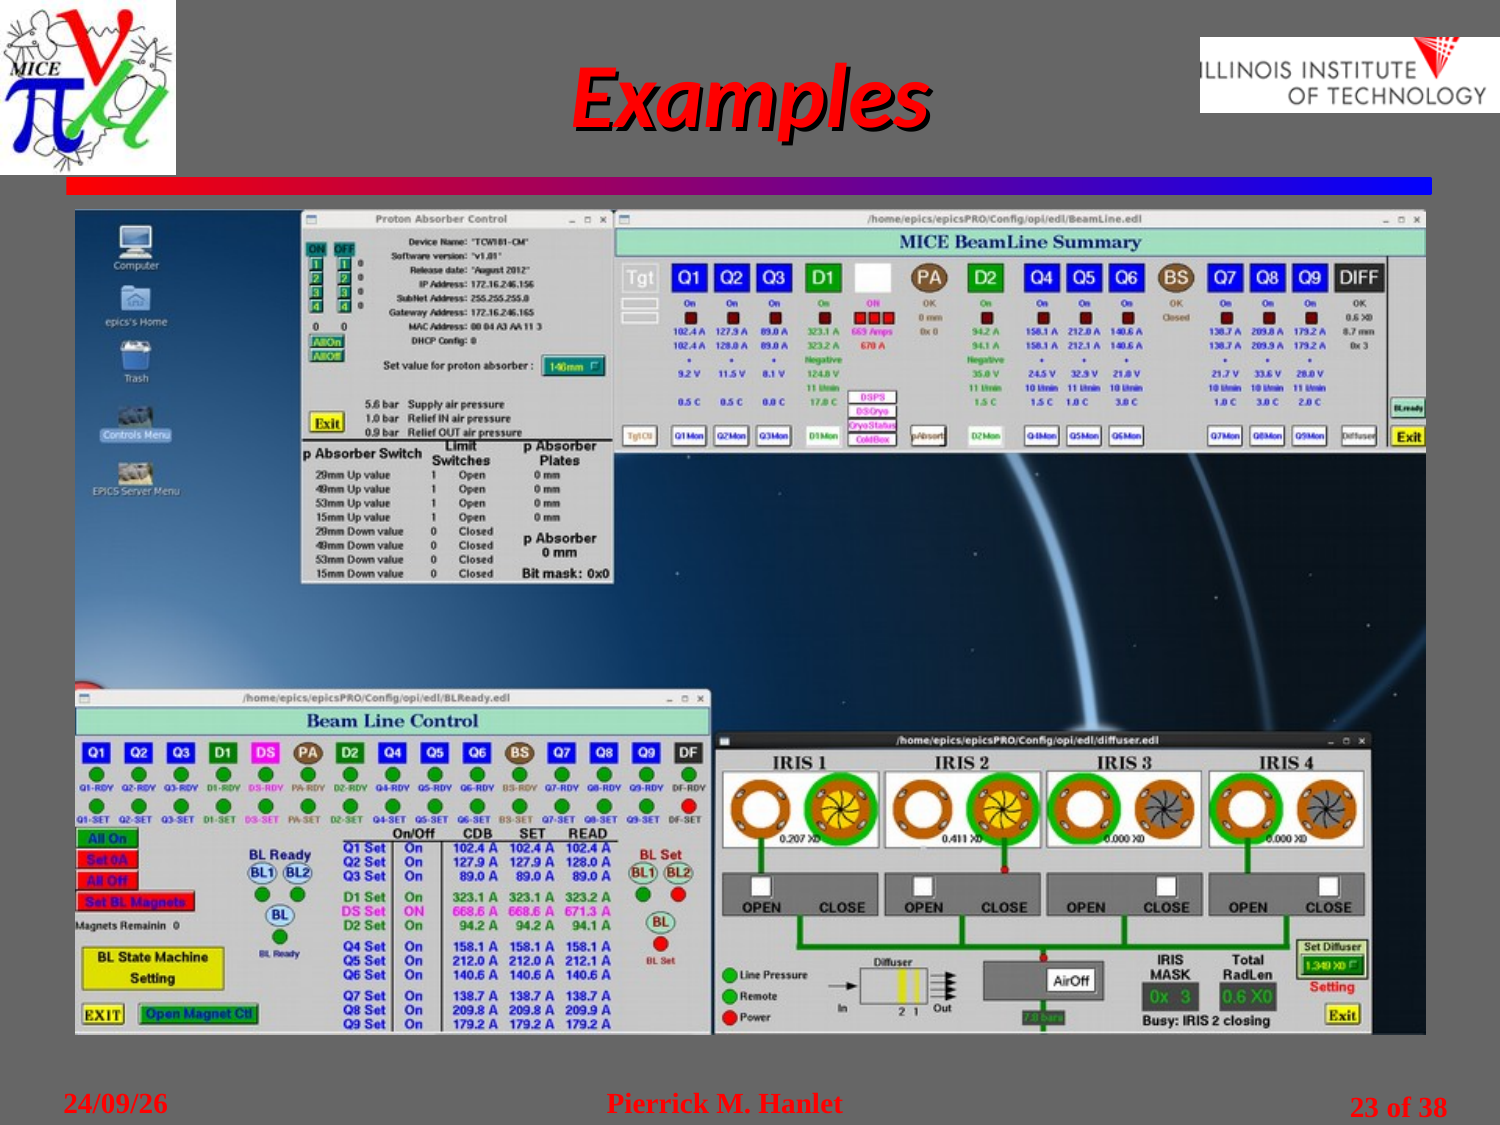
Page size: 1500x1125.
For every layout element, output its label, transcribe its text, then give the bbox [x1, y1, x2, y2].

title Examples [176, 16, 1486, 172]
picture [1200, 37, 1500, 113]
picture [0, 0, 176, 176]
picture [75, 209, 1426, 1036]
